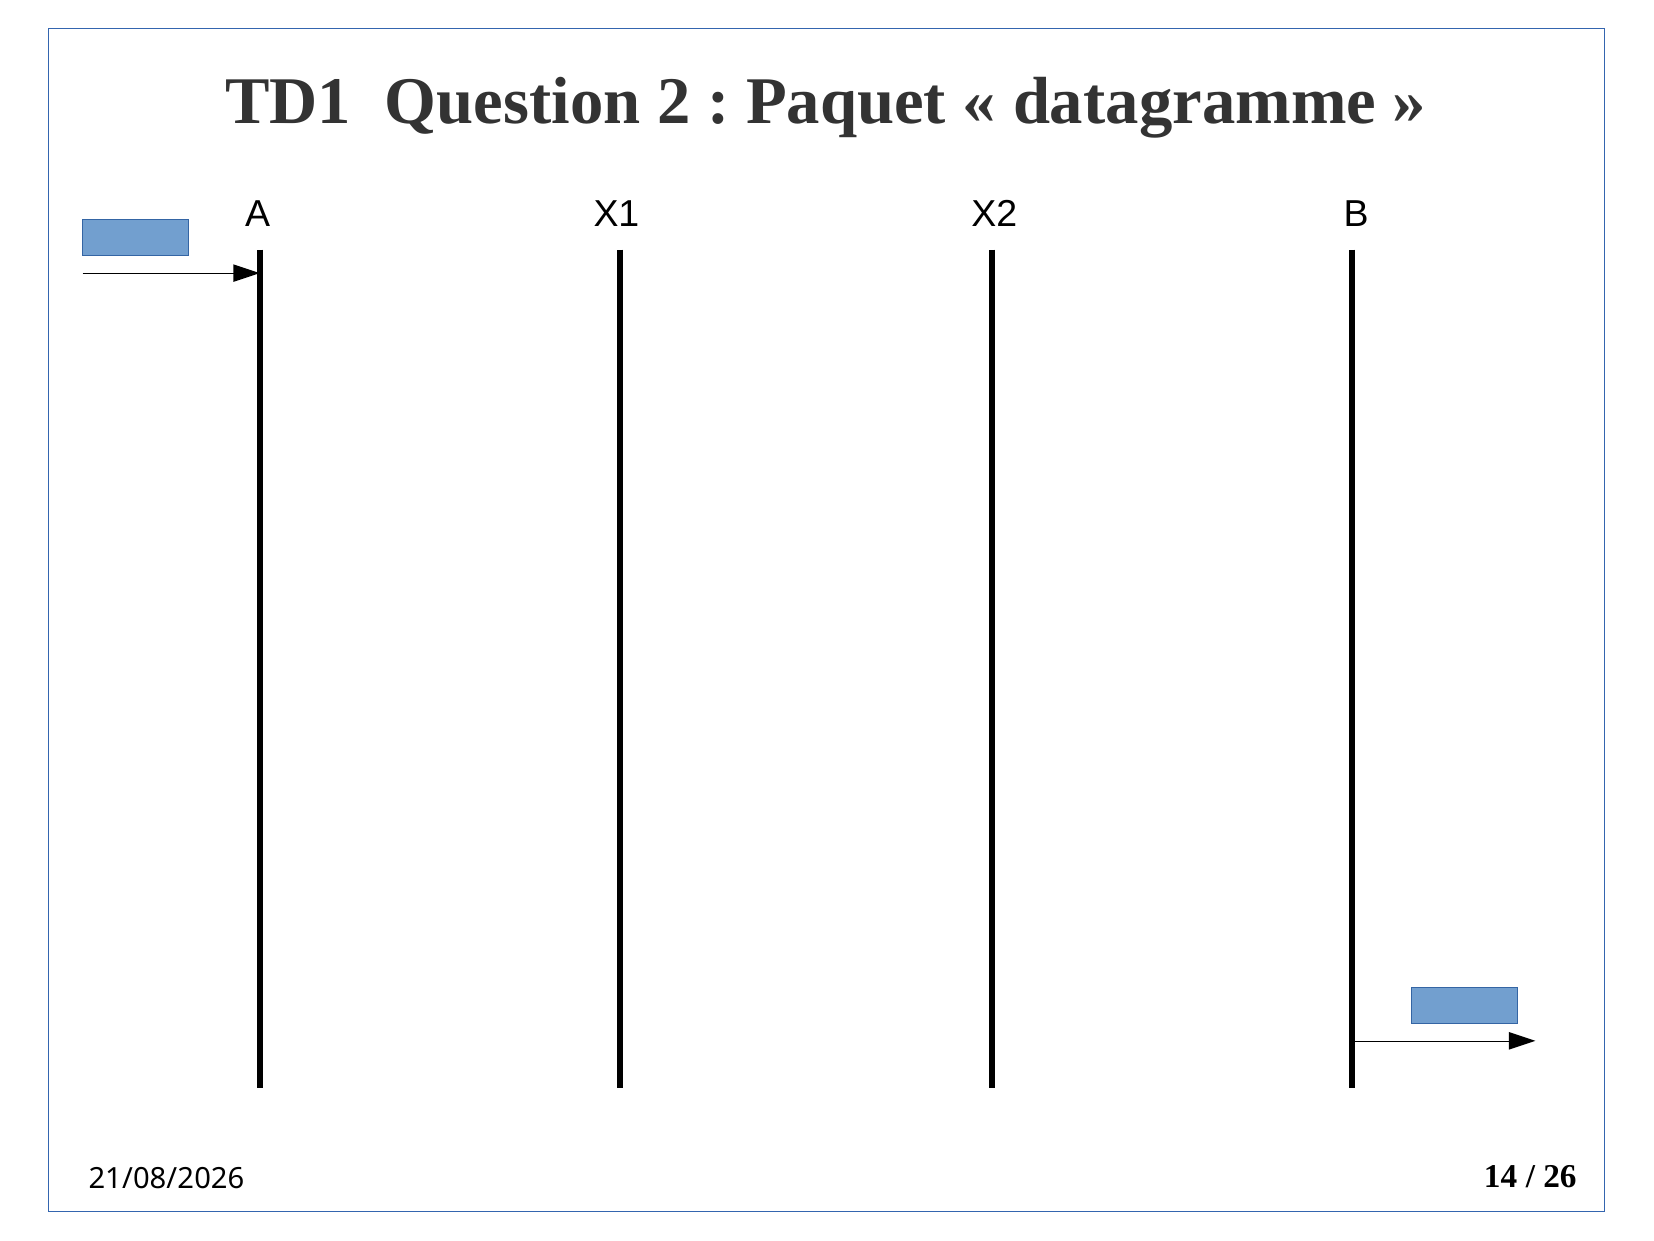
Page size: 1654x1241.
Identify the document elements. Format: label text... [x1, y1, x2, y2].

title TD1 Question 2 : Paquet « datagramme » [88, 61, 1565, 142]
text_box [1411, 987, 1518, 1024]
text_box X2 [956, 184, 1046, 250]
text_box B [1328, 184, 1400, 242]
text_box A [230, 184, 302, 242]
text_box X1 [578, 184, 686, 262]
text_box [82, 219, 189, 256]
